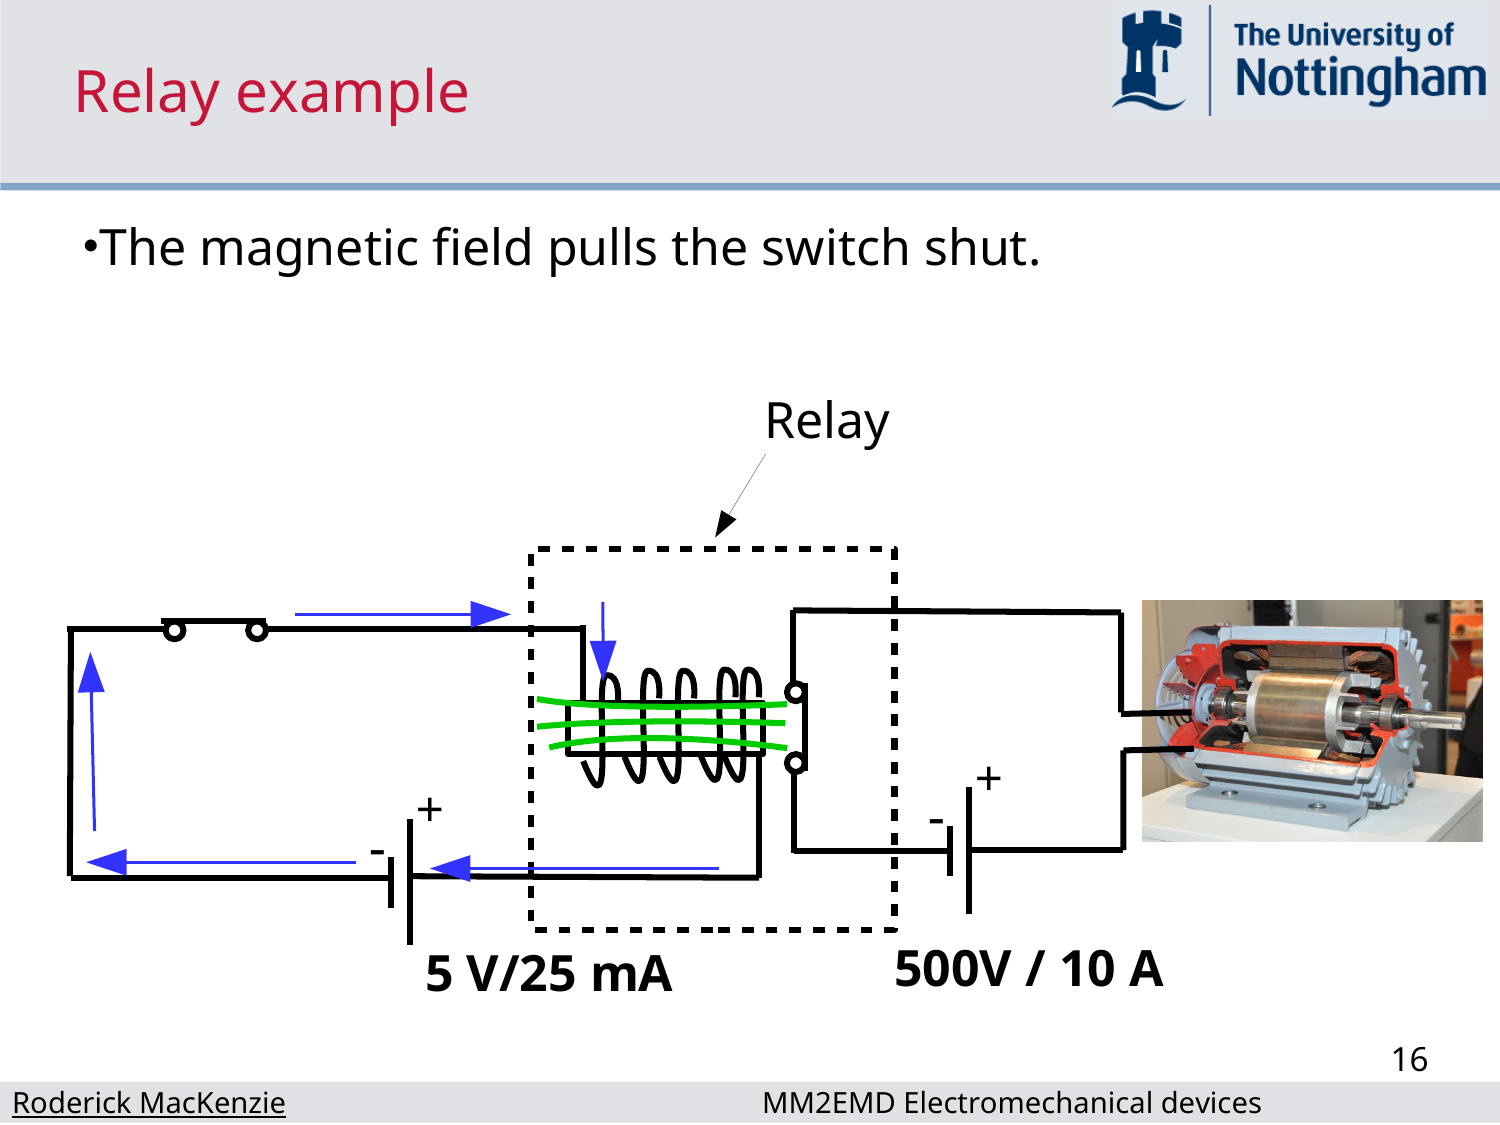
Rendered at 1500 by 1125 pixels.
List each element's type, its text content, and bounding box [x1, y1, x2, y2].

text_box <number> [1375, 1030, 1500, 1101]
title Relay example [59, 37, 1297, 143]
text_box + [959, 737, 1019, 813]
text_box 500V / 10 A [879, 929, 1232, 1005]
text_box - [913, 775, 960, 851]
text_box + [400, 769, 459, 845]
picture [1142, 600, 1483, 842]
text_box 5 V/25 mA [410, 933, 728, 1009]
picture [1111, 4, 1487, 116]
text_box The magnetic field pulls the switch shut. [67, 207, 1153, 502]
text_box - [354, 807, 401, 883]
text_box Relay [732, 381, 1071, 637]
